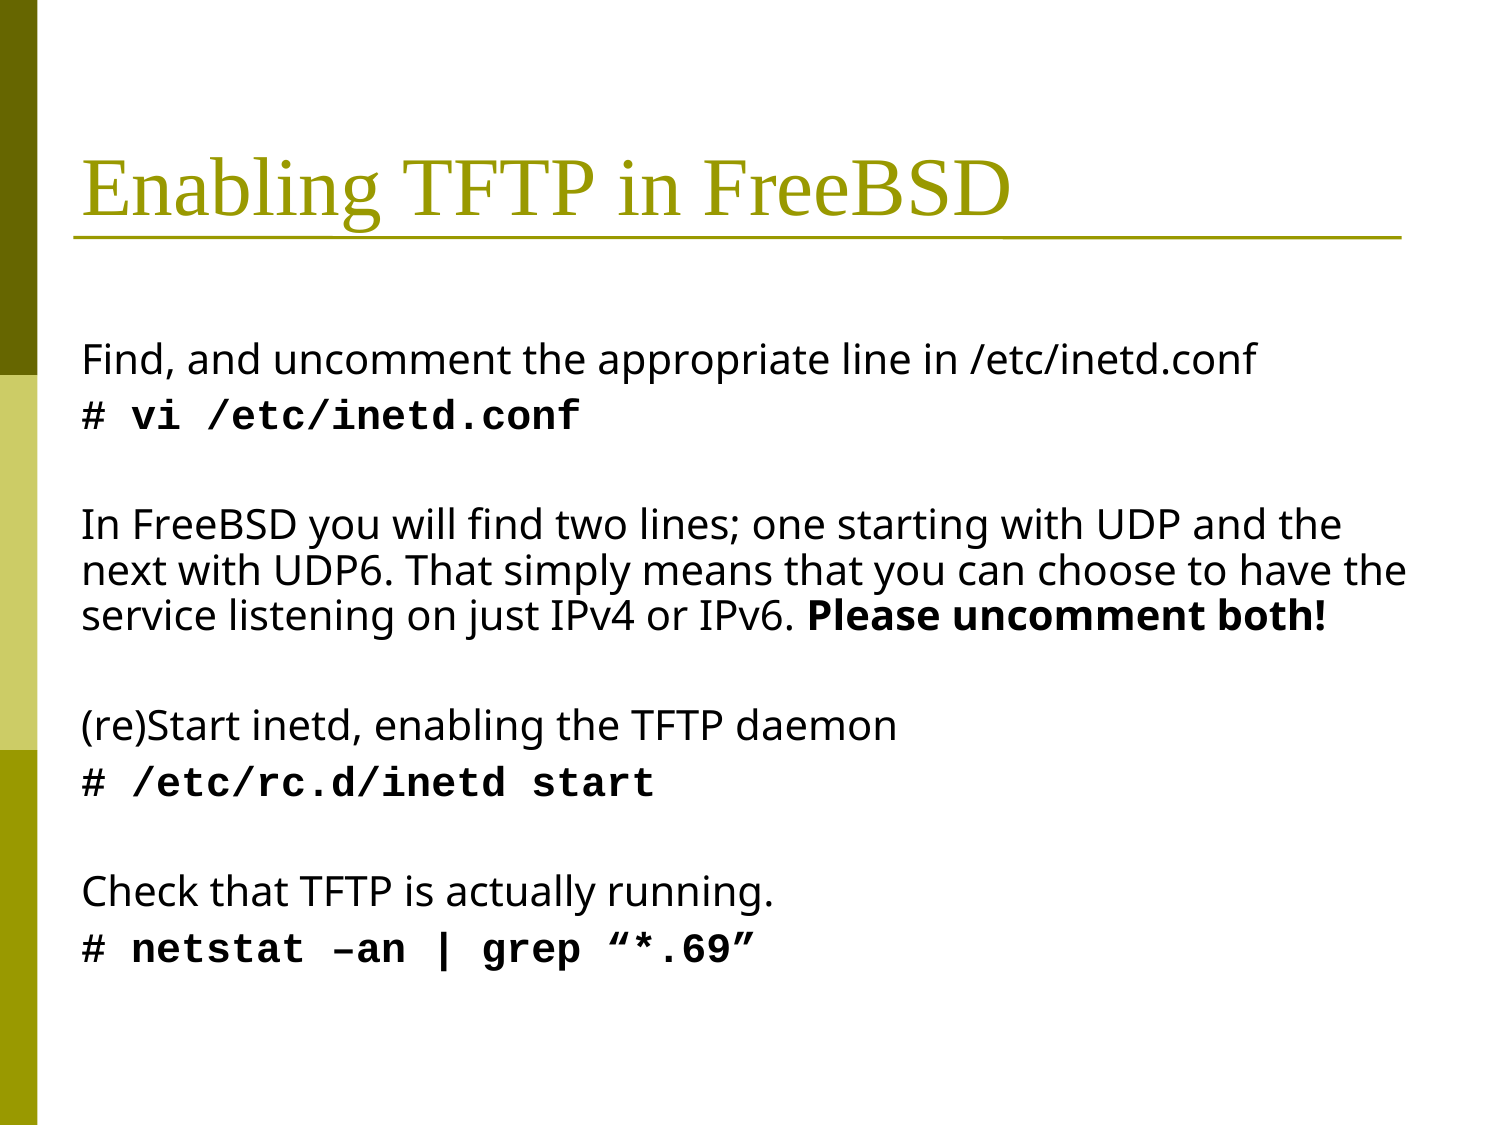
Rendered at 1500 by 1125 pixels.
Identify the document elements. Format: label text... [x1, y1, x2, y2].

text_box [0, 0, 38, 1125]
text_box Enabling TFTP in FreeBSD [74, 122, 1428, 233]
text_box Find, and uncomment the appropriate line in /etc/inetd.conf # vi /etc/inetd.conf In FreeBSD you will find two lines; one starting with UDP and the next with UDP6. That simply means that you can choose to have the service listening on just IPv4 or IPv6. Please uncomment both! (re)Start inetd, enabling the TFTP daemon # /etc/rc.d/inetd start Check that TFTP is actually running. # netstat –an | grep “*.69” [74, 262, 1428, 1024]
